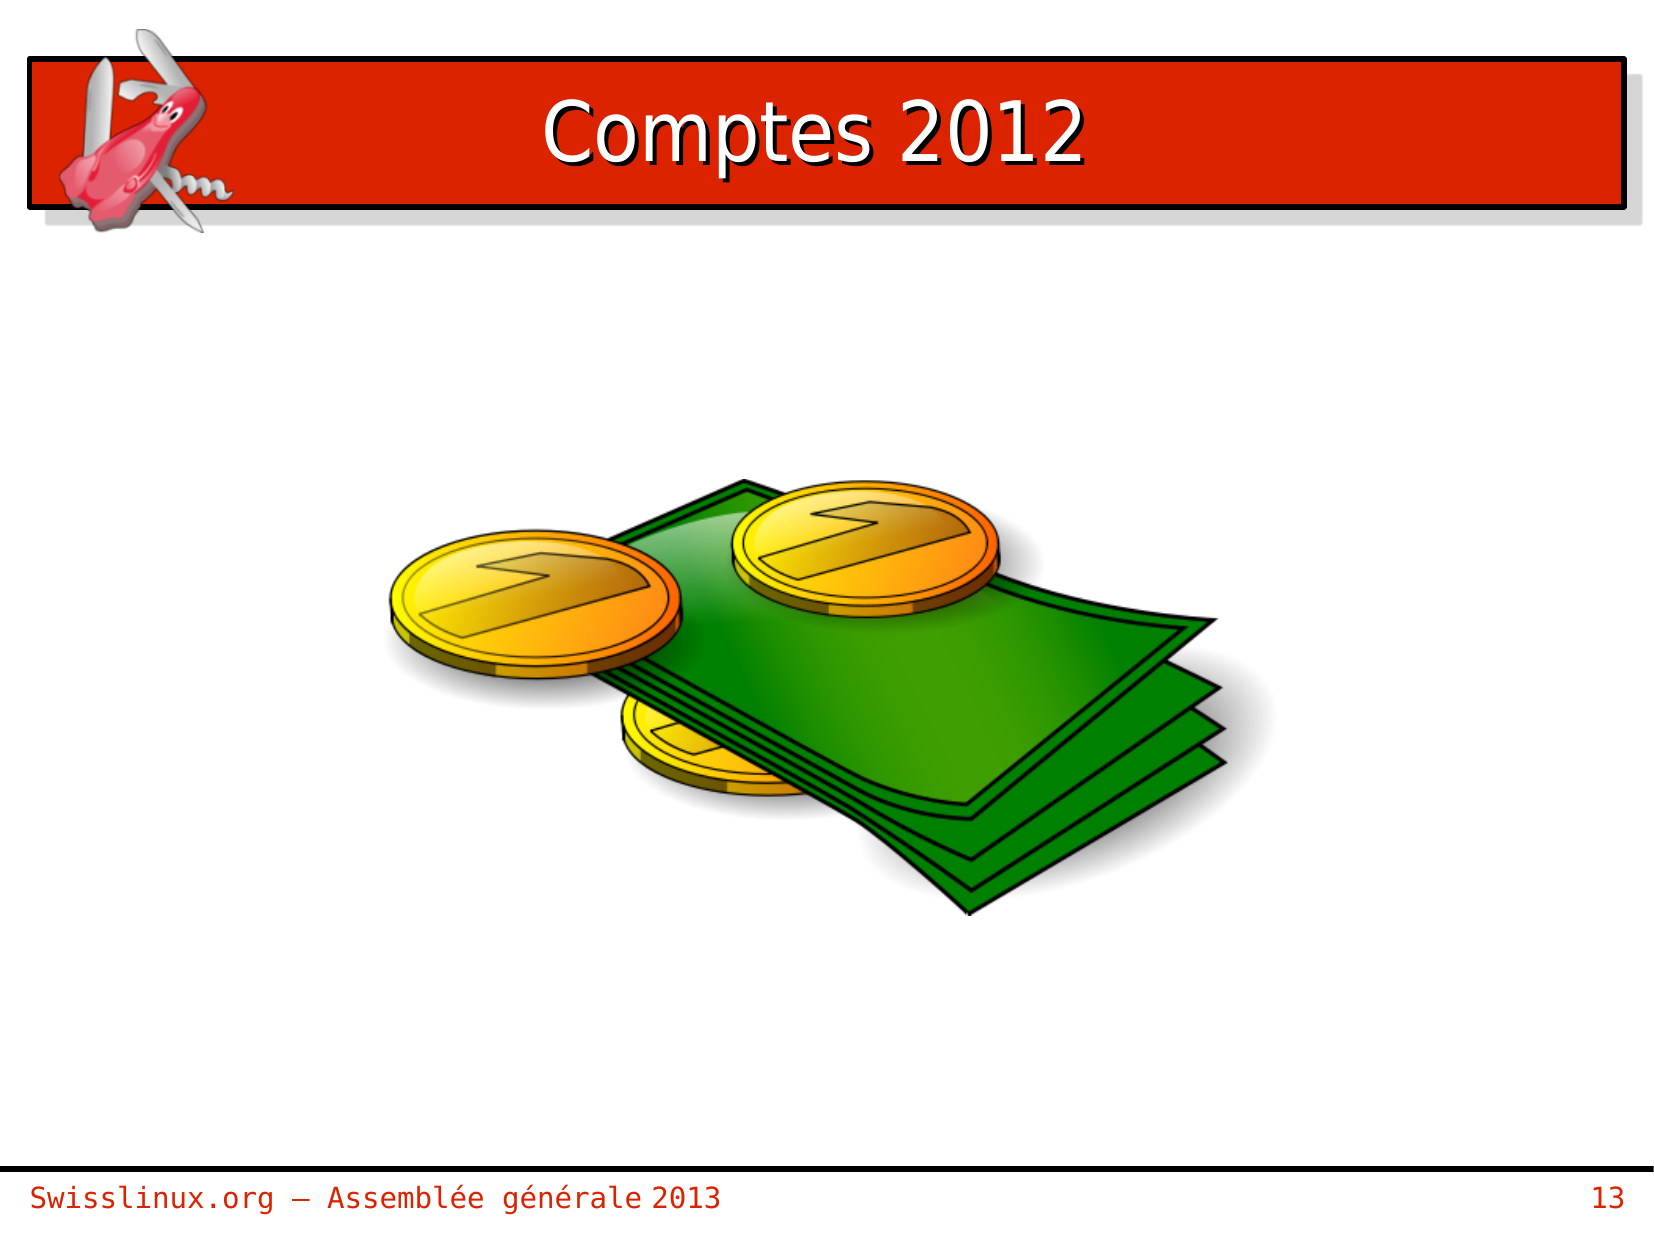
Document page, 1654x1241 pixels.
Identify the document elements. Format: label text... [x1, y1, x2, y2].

picture [59, 182, 234, 233]
picture [59, 29, 234, 84]
picture [383, 479, 1278, 916]
title Comptes 2012 [35, 84, 1595, 182]
